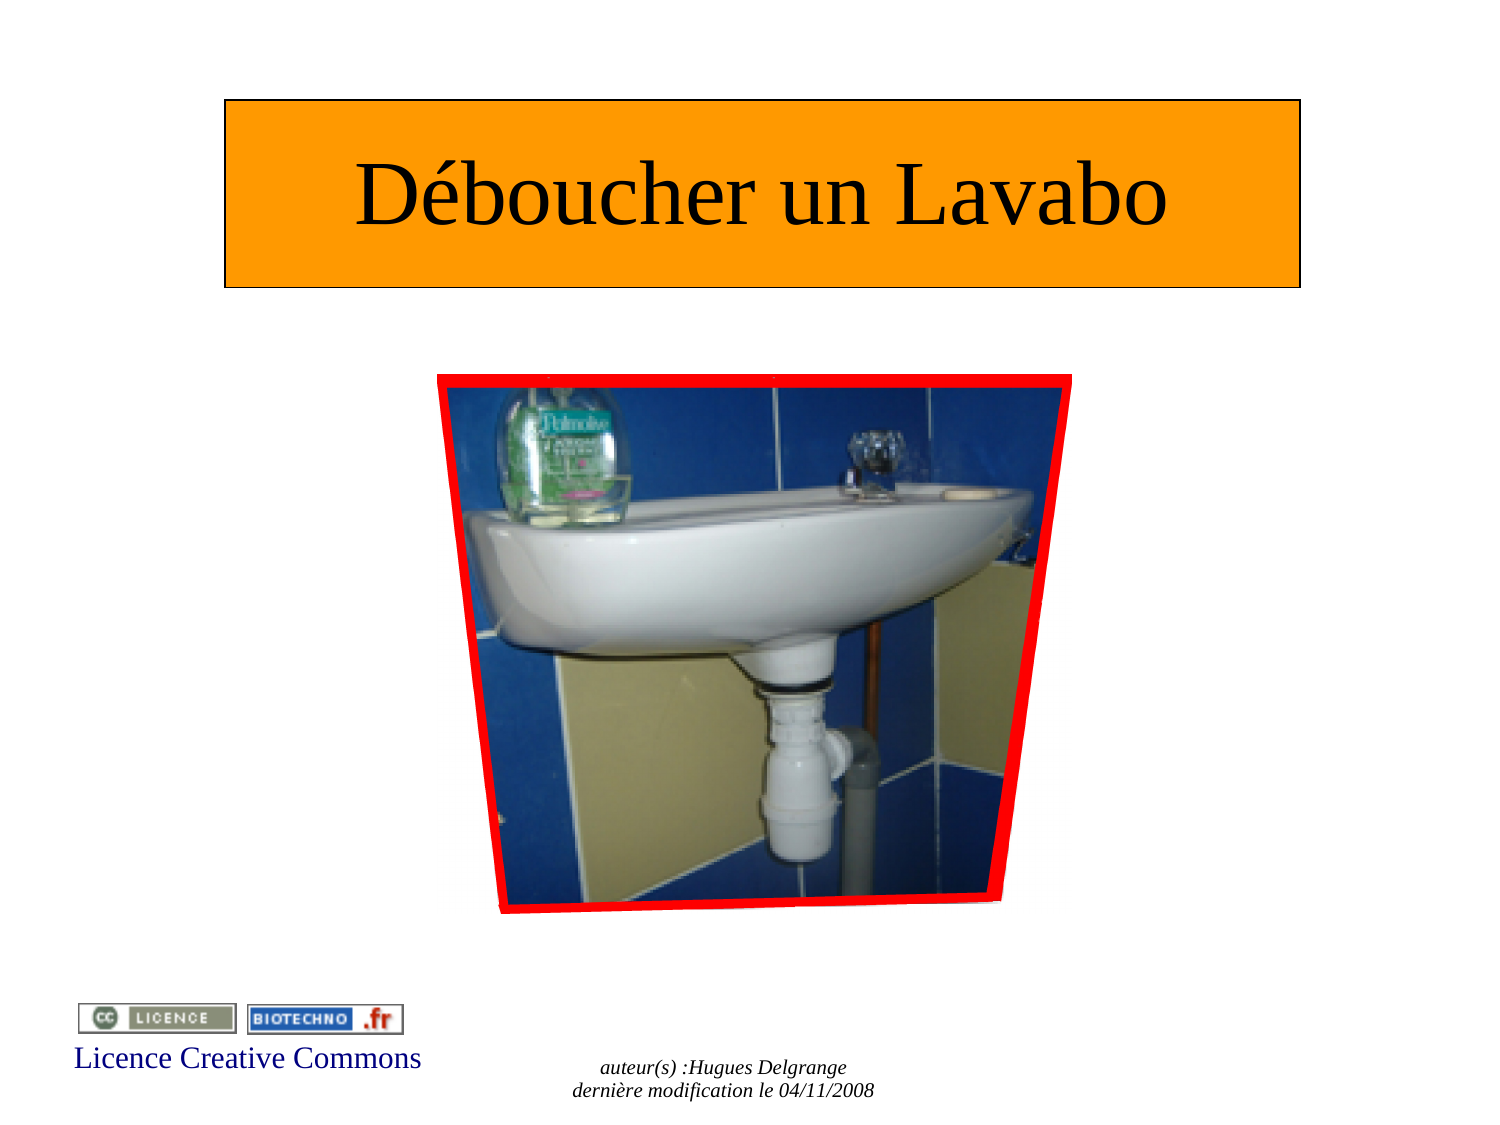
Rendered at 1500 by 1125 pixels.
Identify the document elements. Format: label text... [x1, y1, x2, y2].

text_box auteur(s) :Hugues Delgrange dernière modification le 04/11/2008 [383, 1048, 1063, 1111]
text_box Licence Creative Commons [59, 1033, 454, 1093]
picture [247, 1004, 404, 1033]
title Déboucher un Lavabo [224, 99, 1300, 288]
picture [437, 374, 1072, 914]
picture [78, 1003, 237, 1033]
